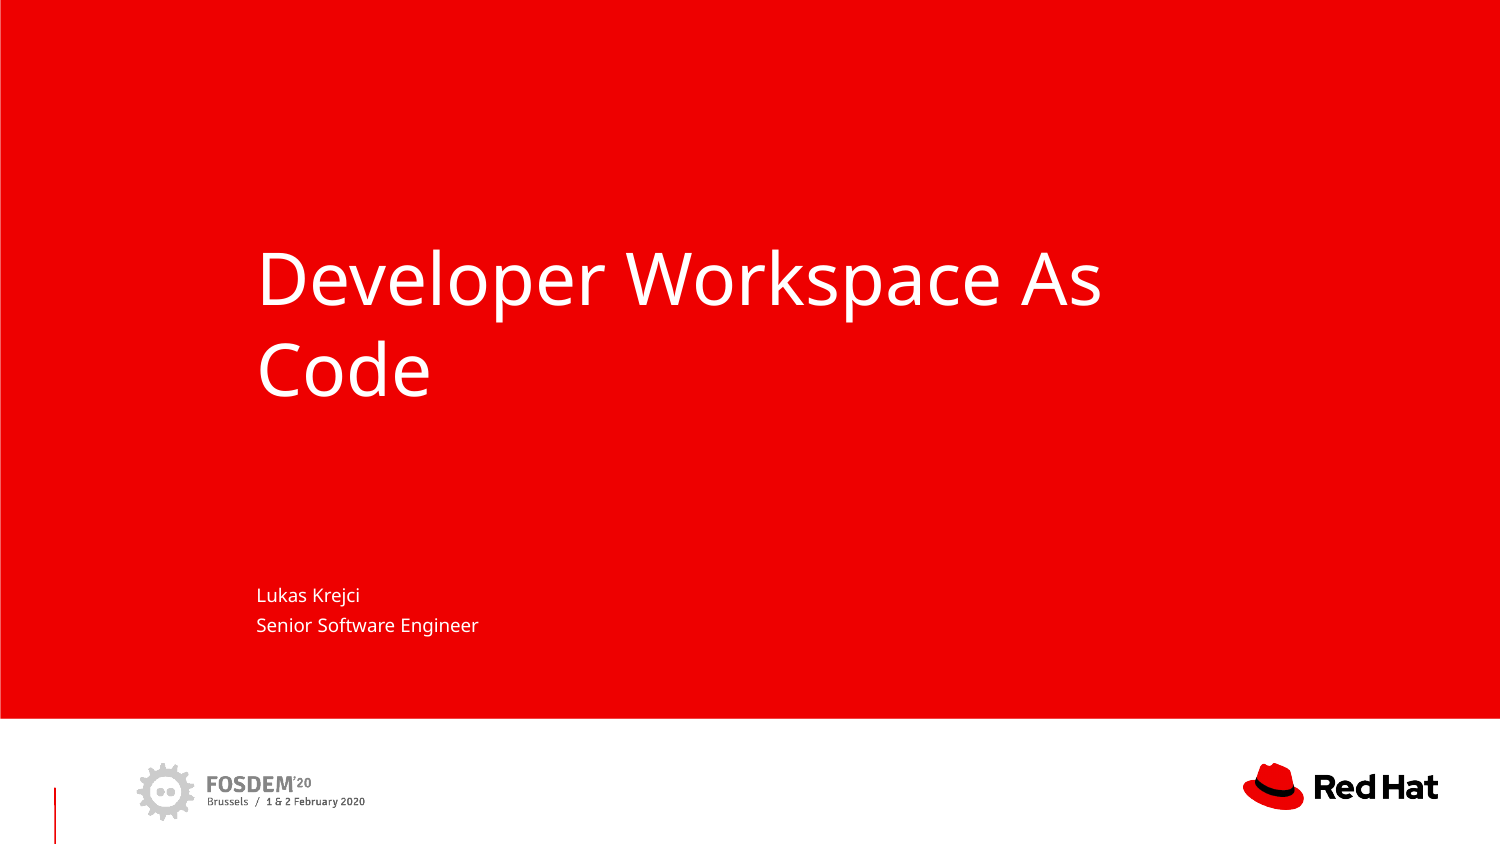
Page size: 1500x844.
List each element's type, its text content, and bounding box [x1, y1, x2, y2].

subtitle Lukas Krejci Senior Software Engineer [256, 576, 508, 651]
title Developer Workspace As Code [256, 214, 1184, 412]
picture [1243, 763, 1438, 810]
picture [0, 0, 1500, 844]
